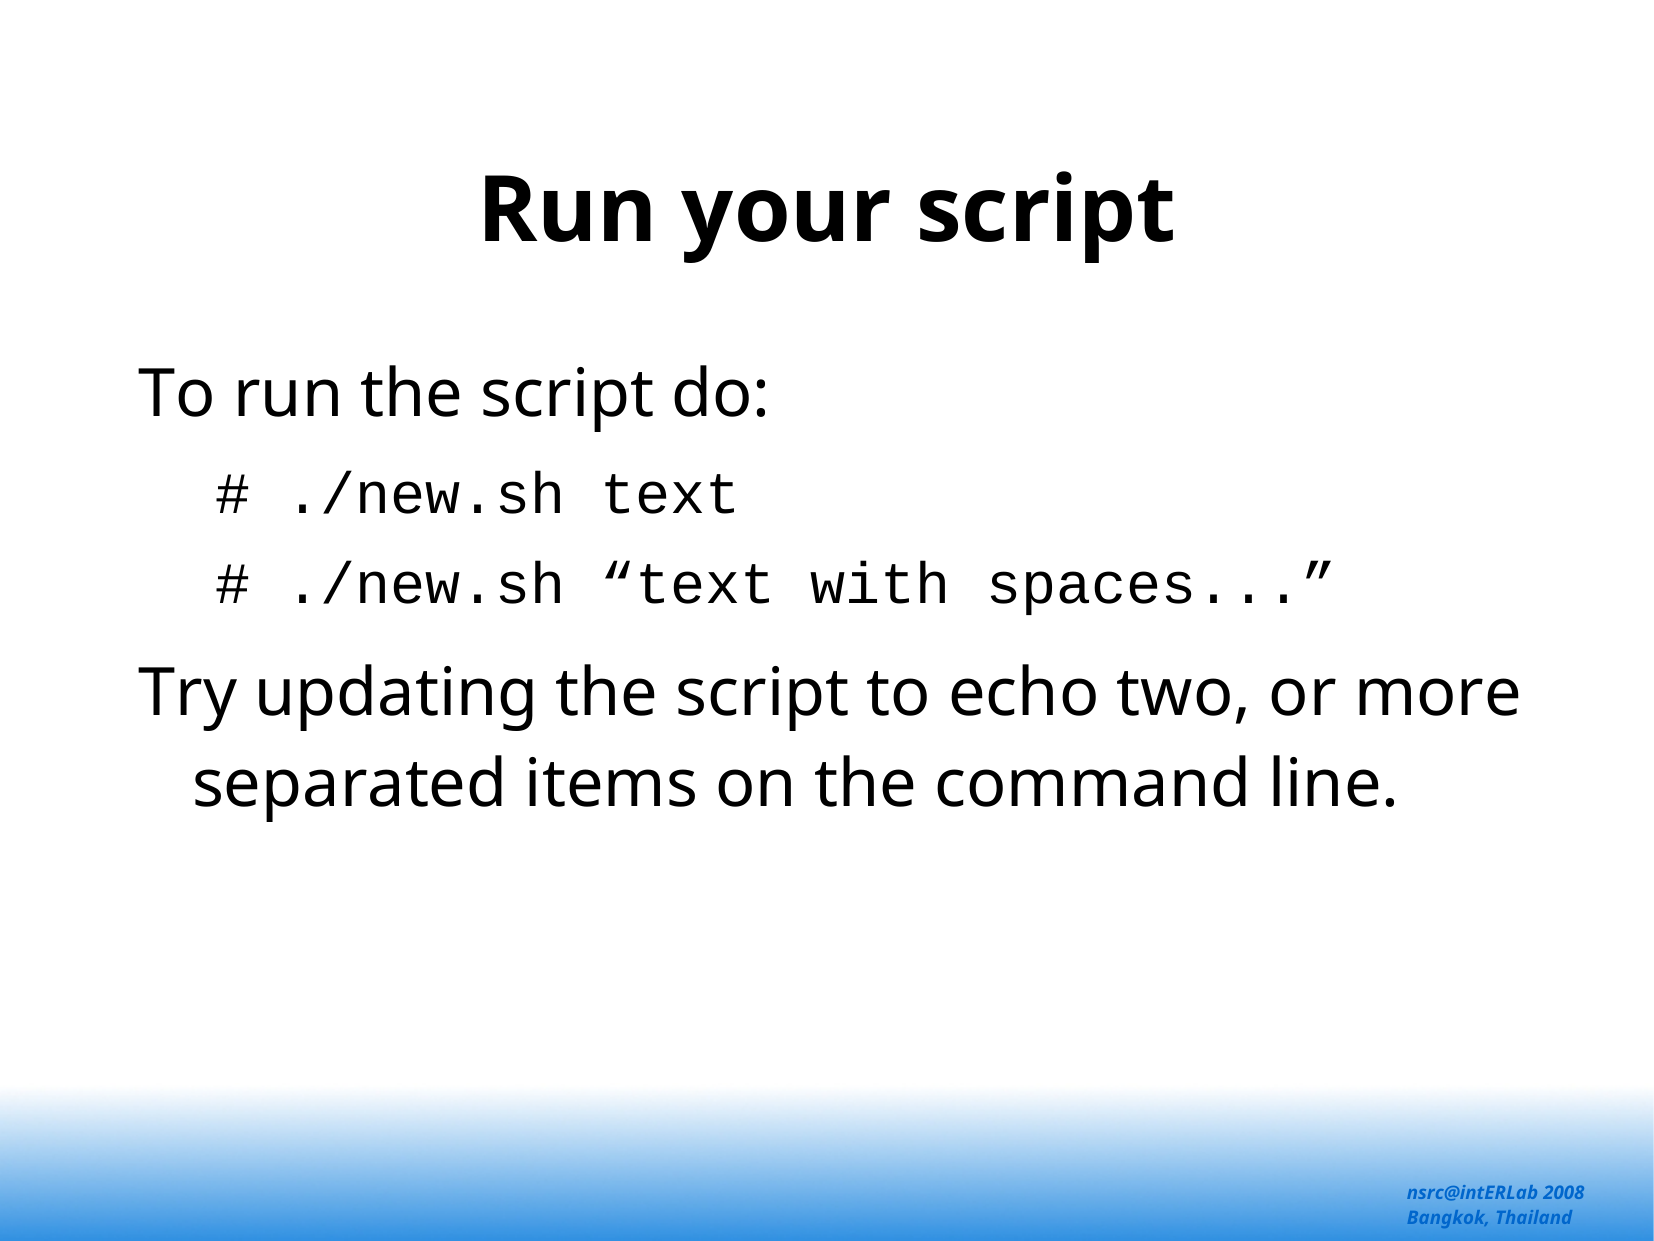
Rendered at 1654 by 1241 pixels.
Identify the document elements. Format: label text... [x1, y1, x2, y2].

title Run your script [121, 102, 1534, 310]
list To run the script do: # ./new.sh text # ./new.sh “text with spaces...” Try updating the script to echo two, or more separated items on the command line. [121, 344, 1534, 1127]
picture [0, 1083, 1654, 1241]
